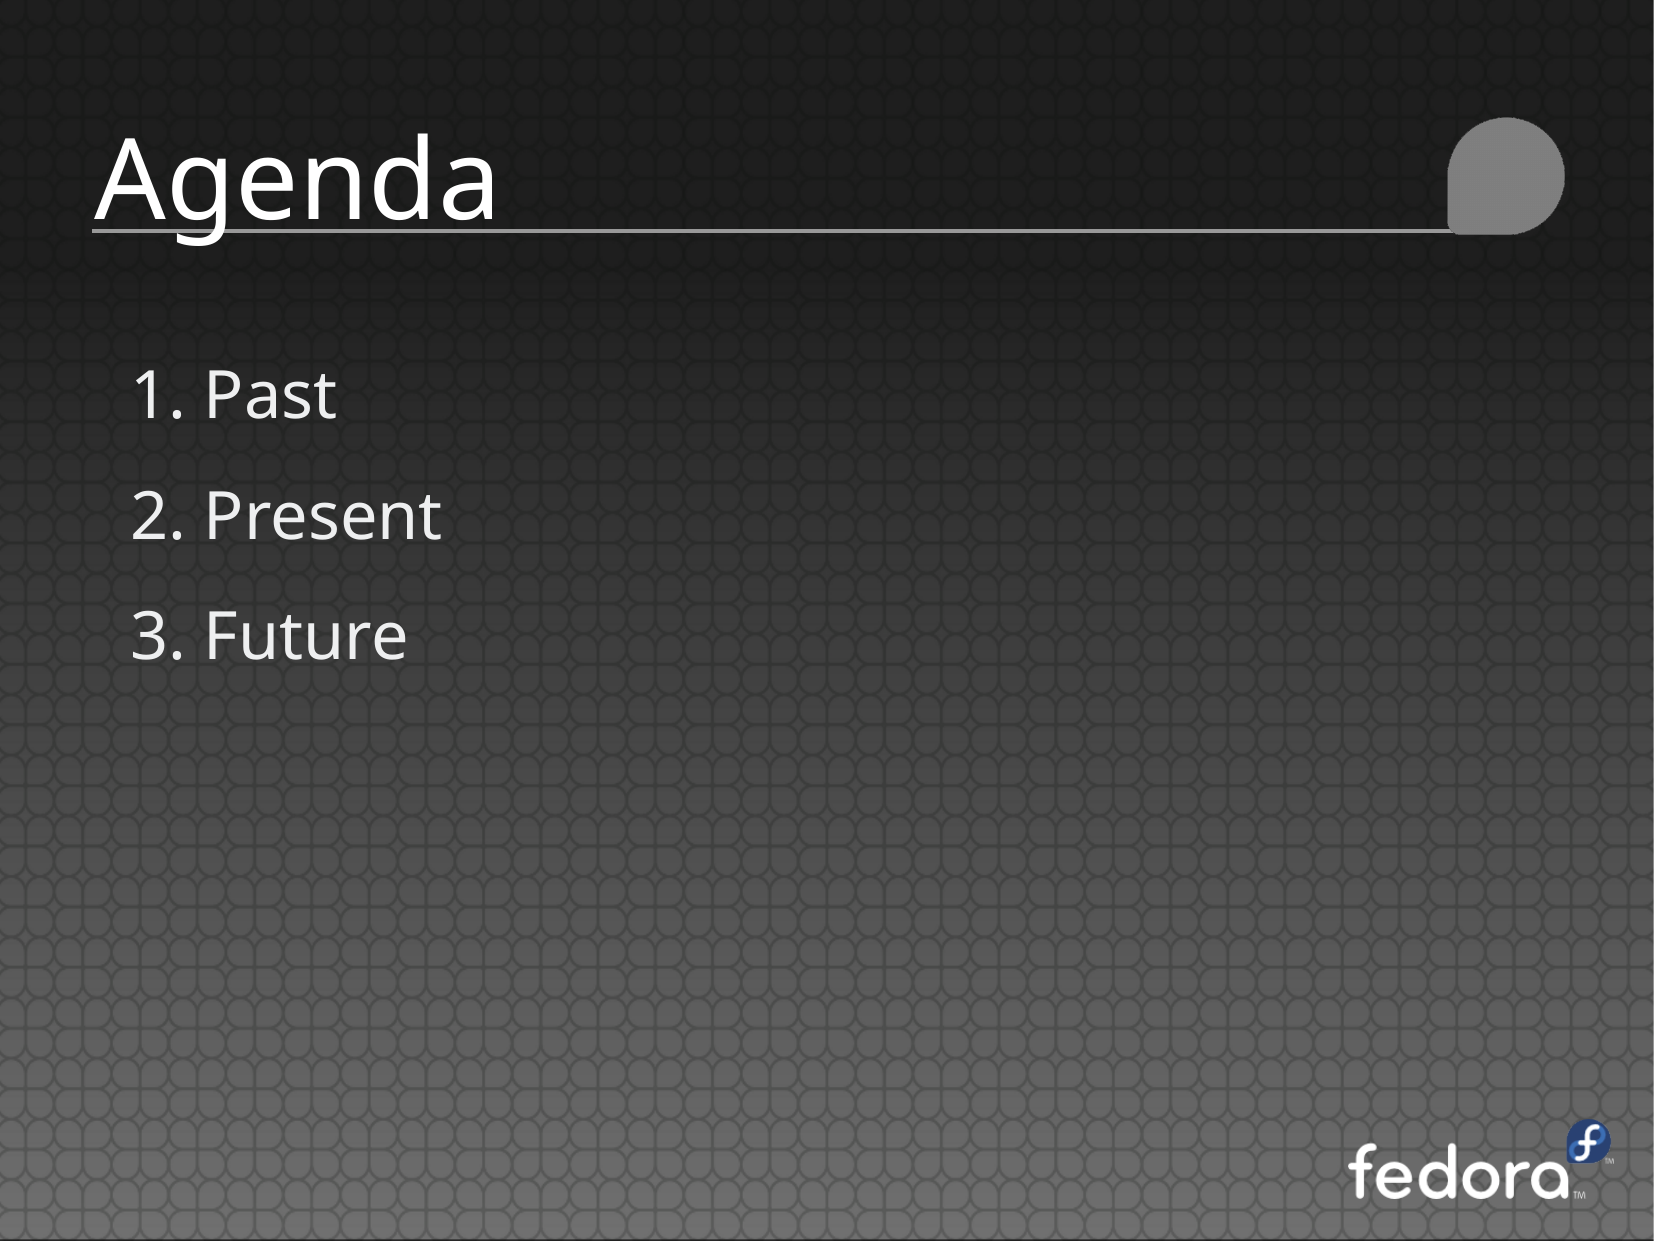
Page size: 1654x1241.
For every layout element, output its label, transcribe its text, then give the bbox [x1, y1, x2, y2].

title Agenda [94, 100, 1426, 251]
picture [0, 0, 1654, 1241]
list Past Present Future [112, 227, 1501, 1163]
